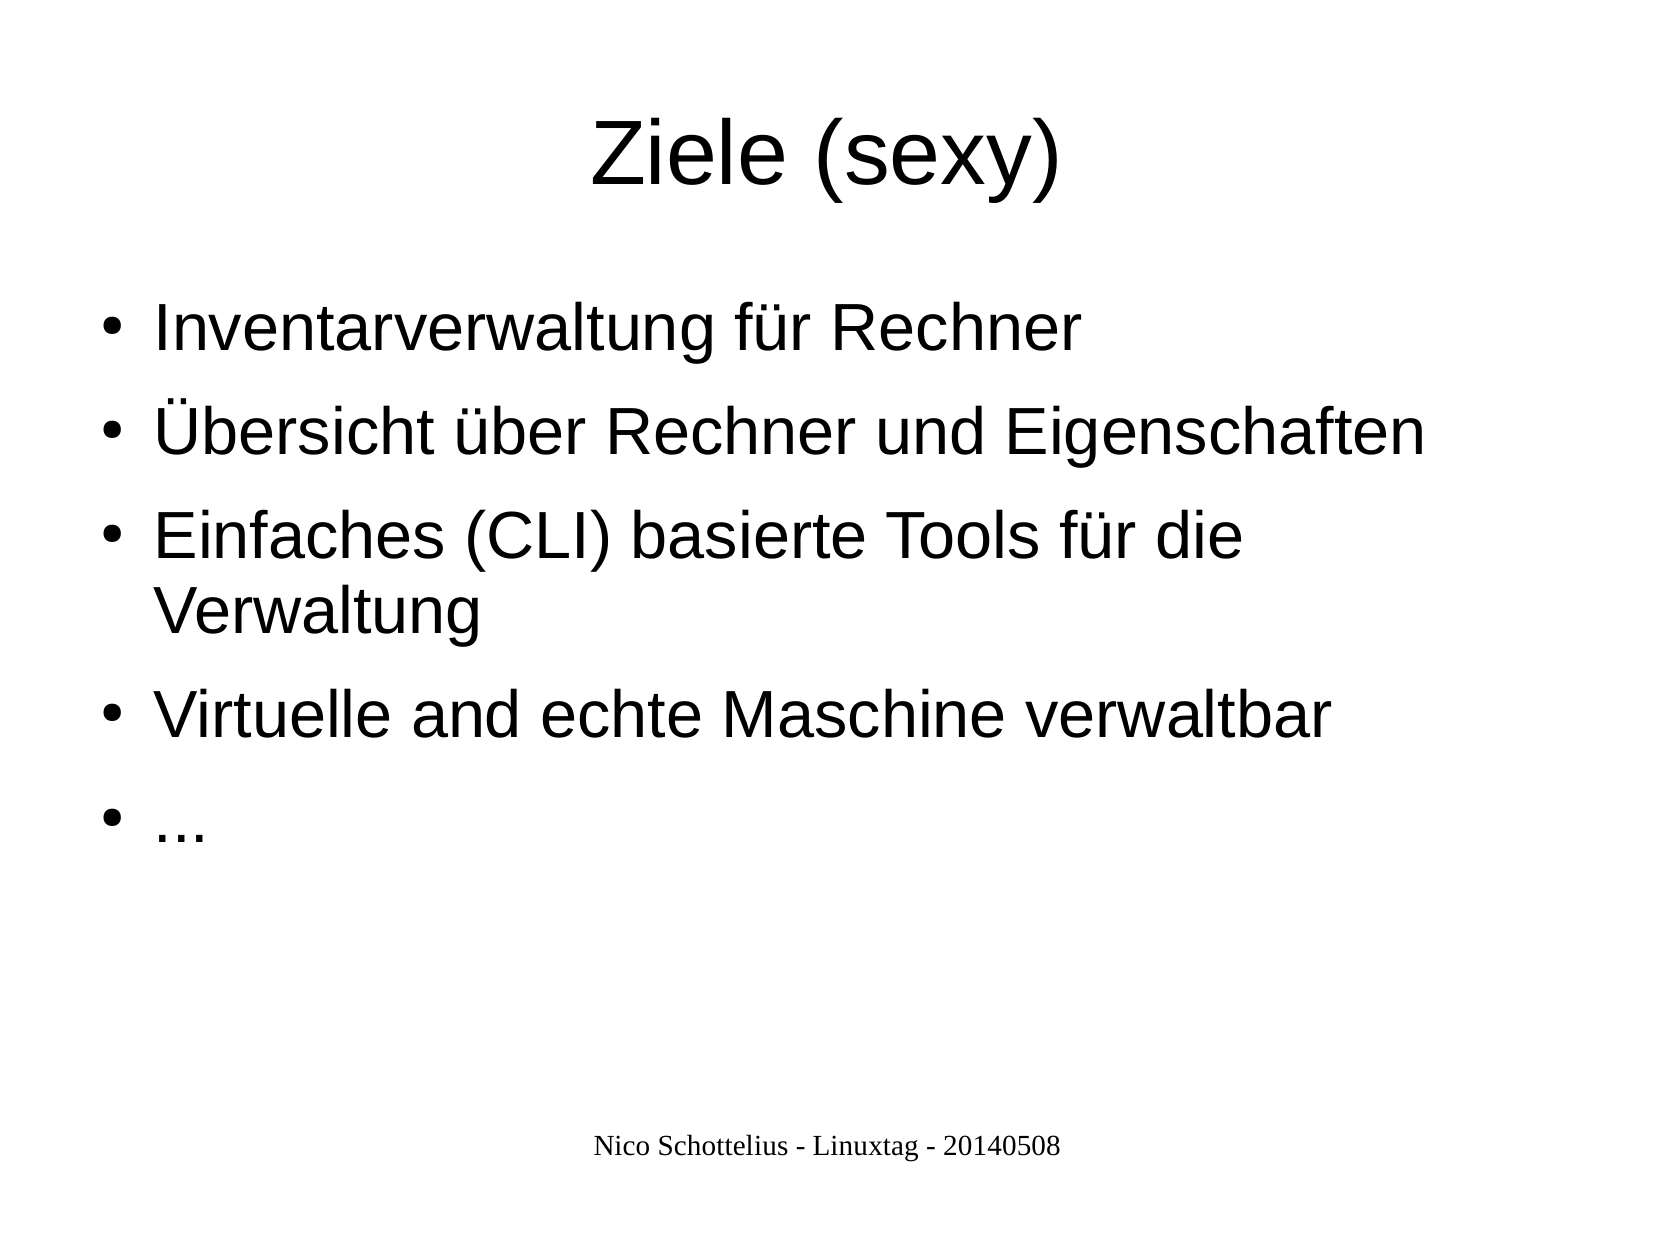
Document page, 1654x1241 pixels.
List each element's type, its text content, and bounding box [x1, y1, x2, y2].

title Ziele (sexy) [82, 49, 1571, 257]
list Inventarverwaltung für Rechner Übersicht über Rechner und Eigenschaften Einfaches (CLI) basierte Tools für die Verwaltung Virtuelle and echte Maschine verwaltbar ... [82, 290, 1538, 1010]
